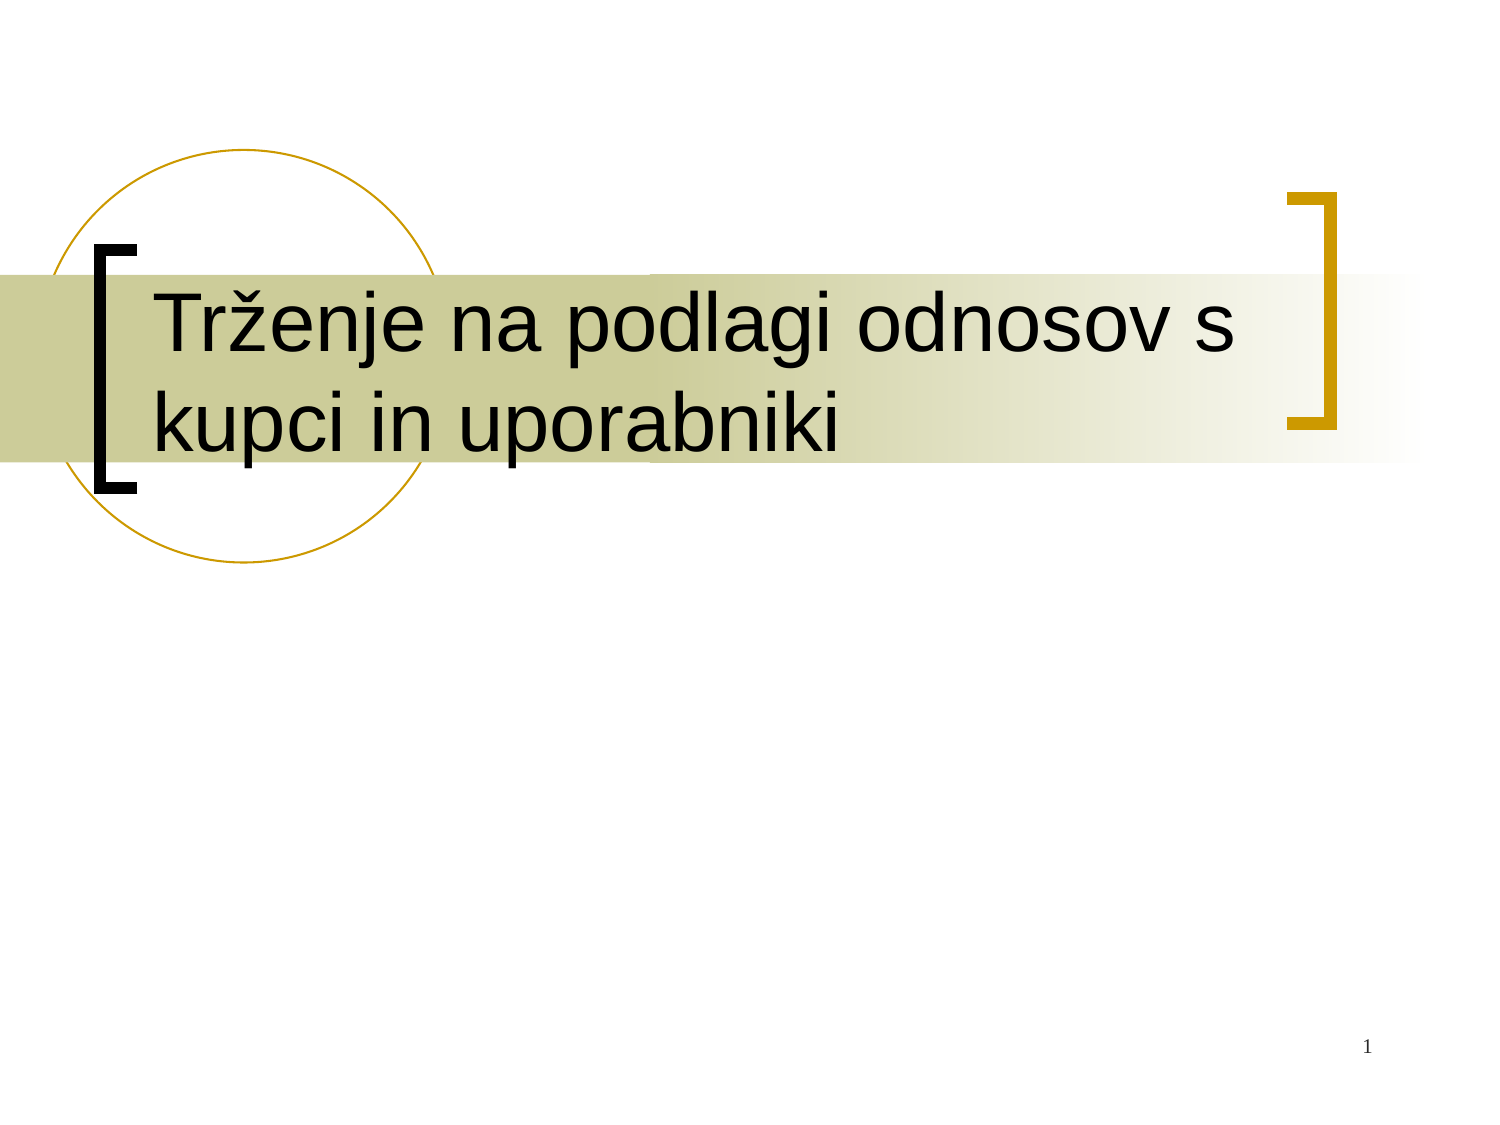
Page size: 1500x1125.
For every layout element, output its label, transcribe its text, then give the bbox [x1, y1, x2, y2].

title Trženje na podlagi odnosov s kupci in uporabniki [137, 236, 1300, 500]
